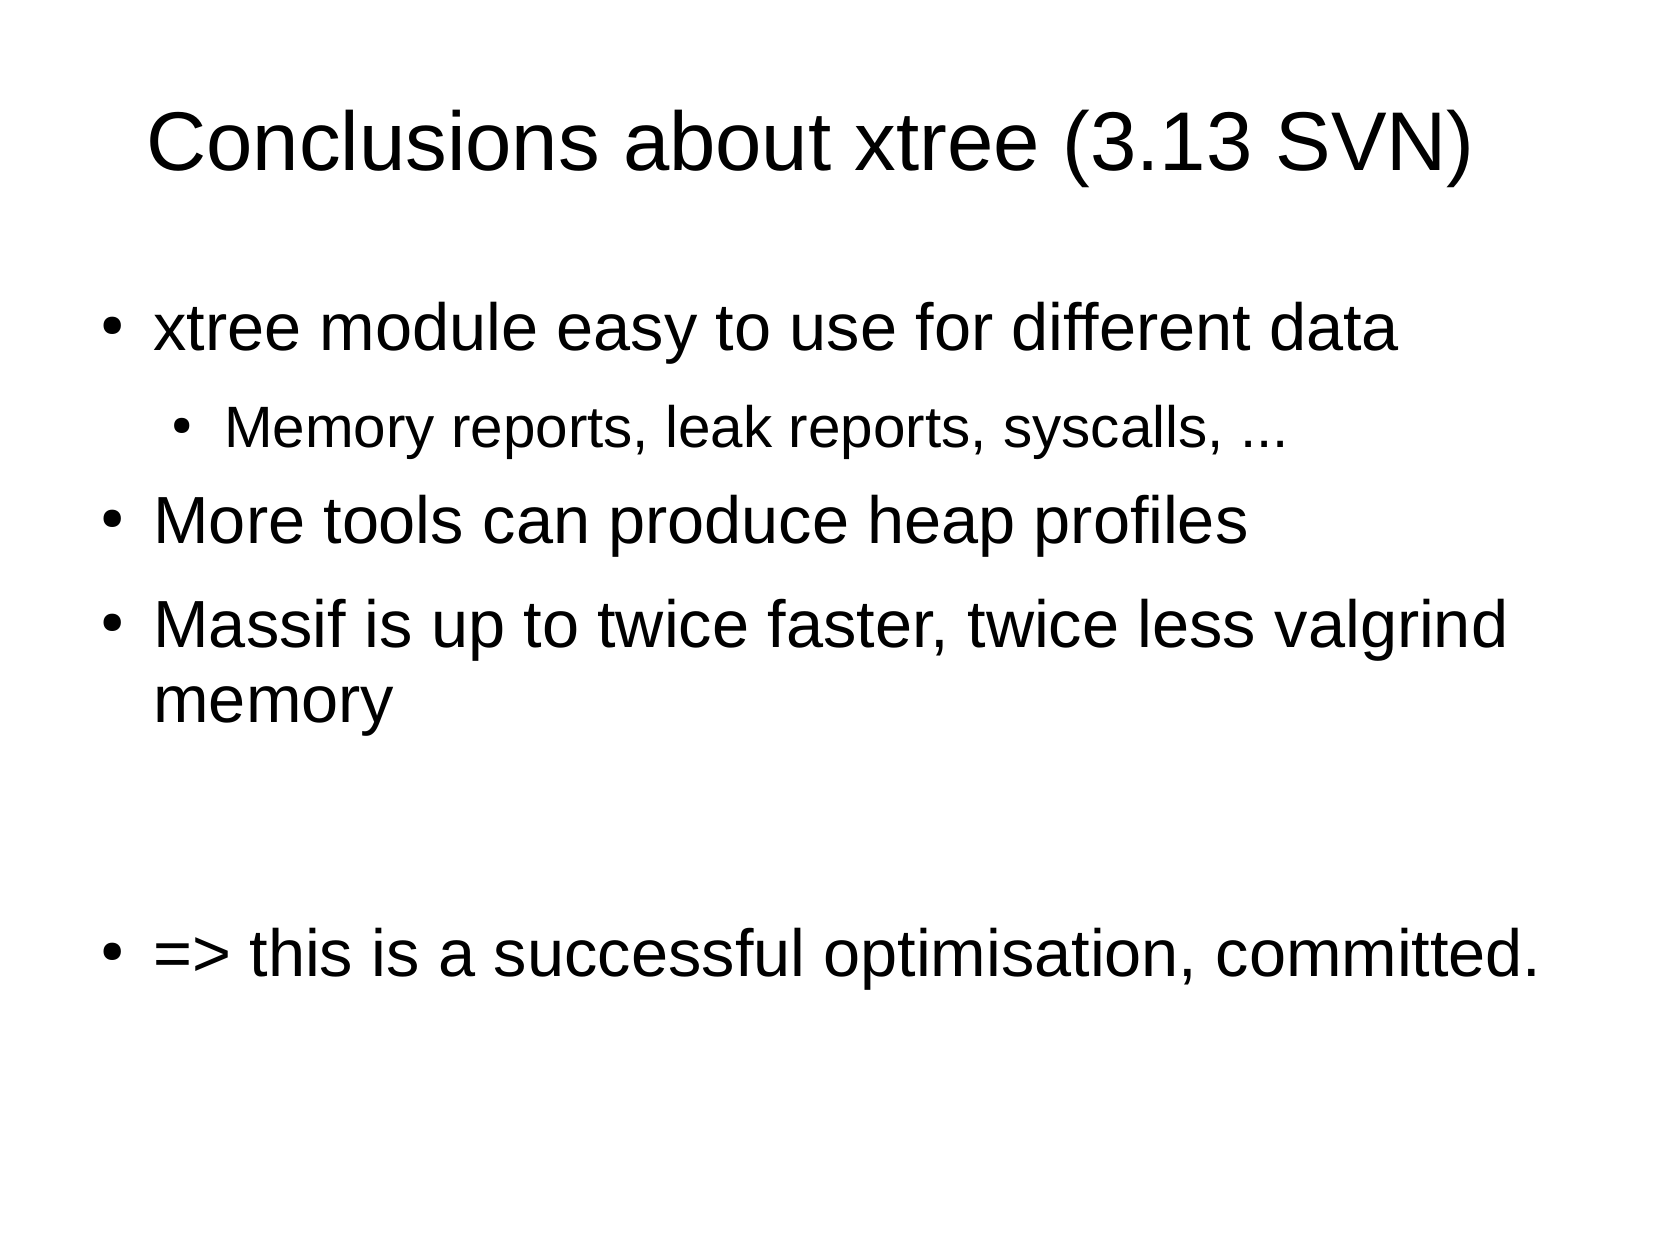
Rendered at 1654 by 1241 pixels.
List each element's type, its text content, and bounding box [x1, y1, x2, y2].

list xtree module easy to use for different data Memory reports, leak reports, syscalls, ... More tools can produce heap profiles Massif is up to twice faster, twice less valgrind memory => this is a successful optimisation, committed. [82, 290, 1571, 1187]
title Conclusions about xtree (3.13 SVN) [44, 37, 1601, 245]
